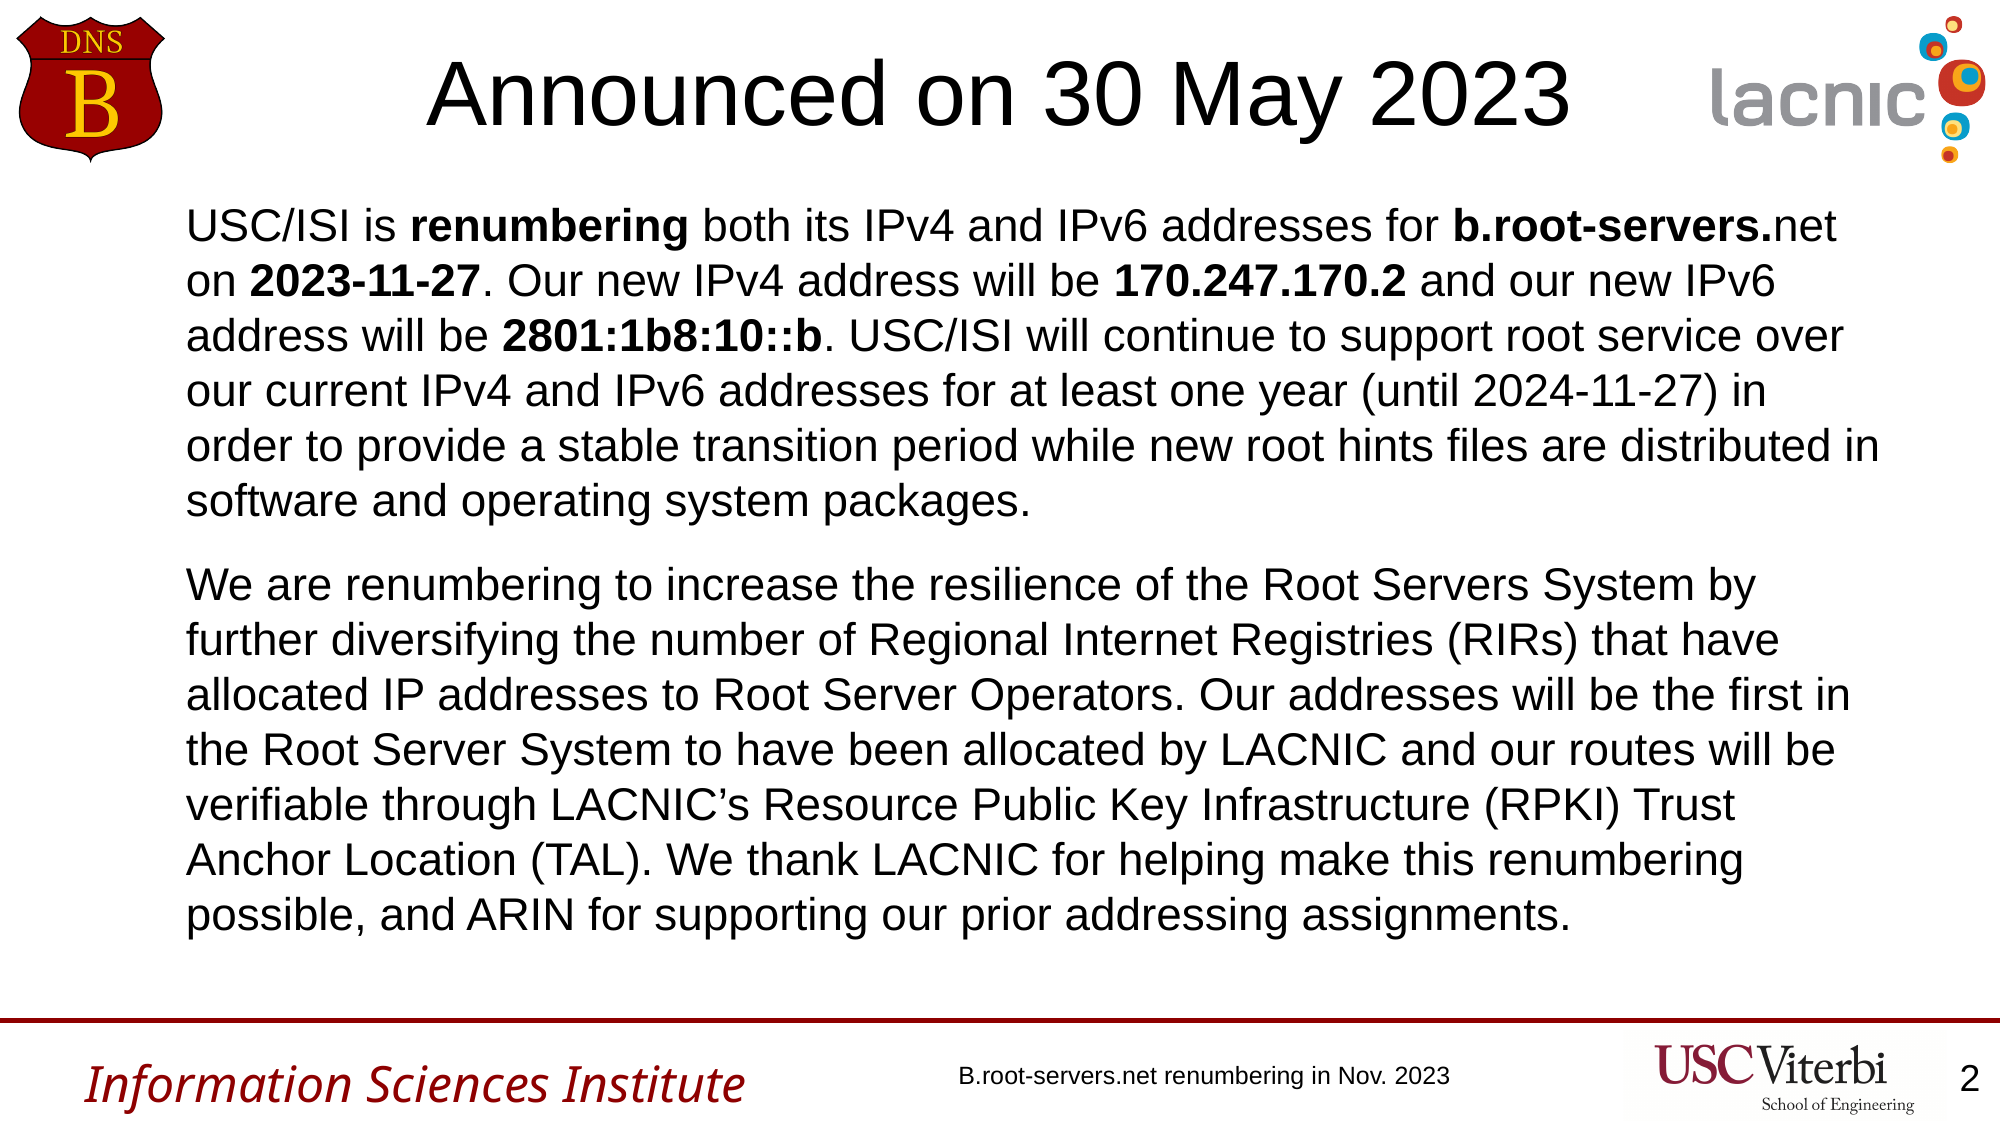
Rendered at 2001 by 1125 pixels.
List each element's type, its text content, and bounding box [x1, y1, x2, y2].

list USC/ISI is renumbering both its IPv4 and IPv6 addresses for b.root-servers.net on 2023-11-27. Our new IPv4 address will be 170.247.170.2 and our new IPv6 address will be 2801:1b8:10::b. USC/ISI will continue to support root service over our current IPv4 and IPv6 addresses for at least one year (until 2024-11-27) in order to provide a stable transition period while new root hints files are distributed in software and operating system packages. We are renumbering to increase the resilience of the Root Servers System by further diversifying the number of Regional Internet Registries (RIRs) that have allocated IP addresses to Root Server Operators. Our addresses will be the first in the Root Server System to have been allocated by LACNIC and our routes will be verifiable through LACNIC’s Resource Public Key Infrastructure (RPKI) Trust Anchor Location (TAL). We thank LACNIC for helping make this renumbering possible, and ARIN for supporting our prior addressing assignments. [99, 188, 1902, 1005]
title Announced on 30 May 2023 [99, 35, 1900, 141]
picture [1710, 15, 1987, 165]
picture [1623, 1030, 1947, 1121]
picture [15, 15, 166, 165]
